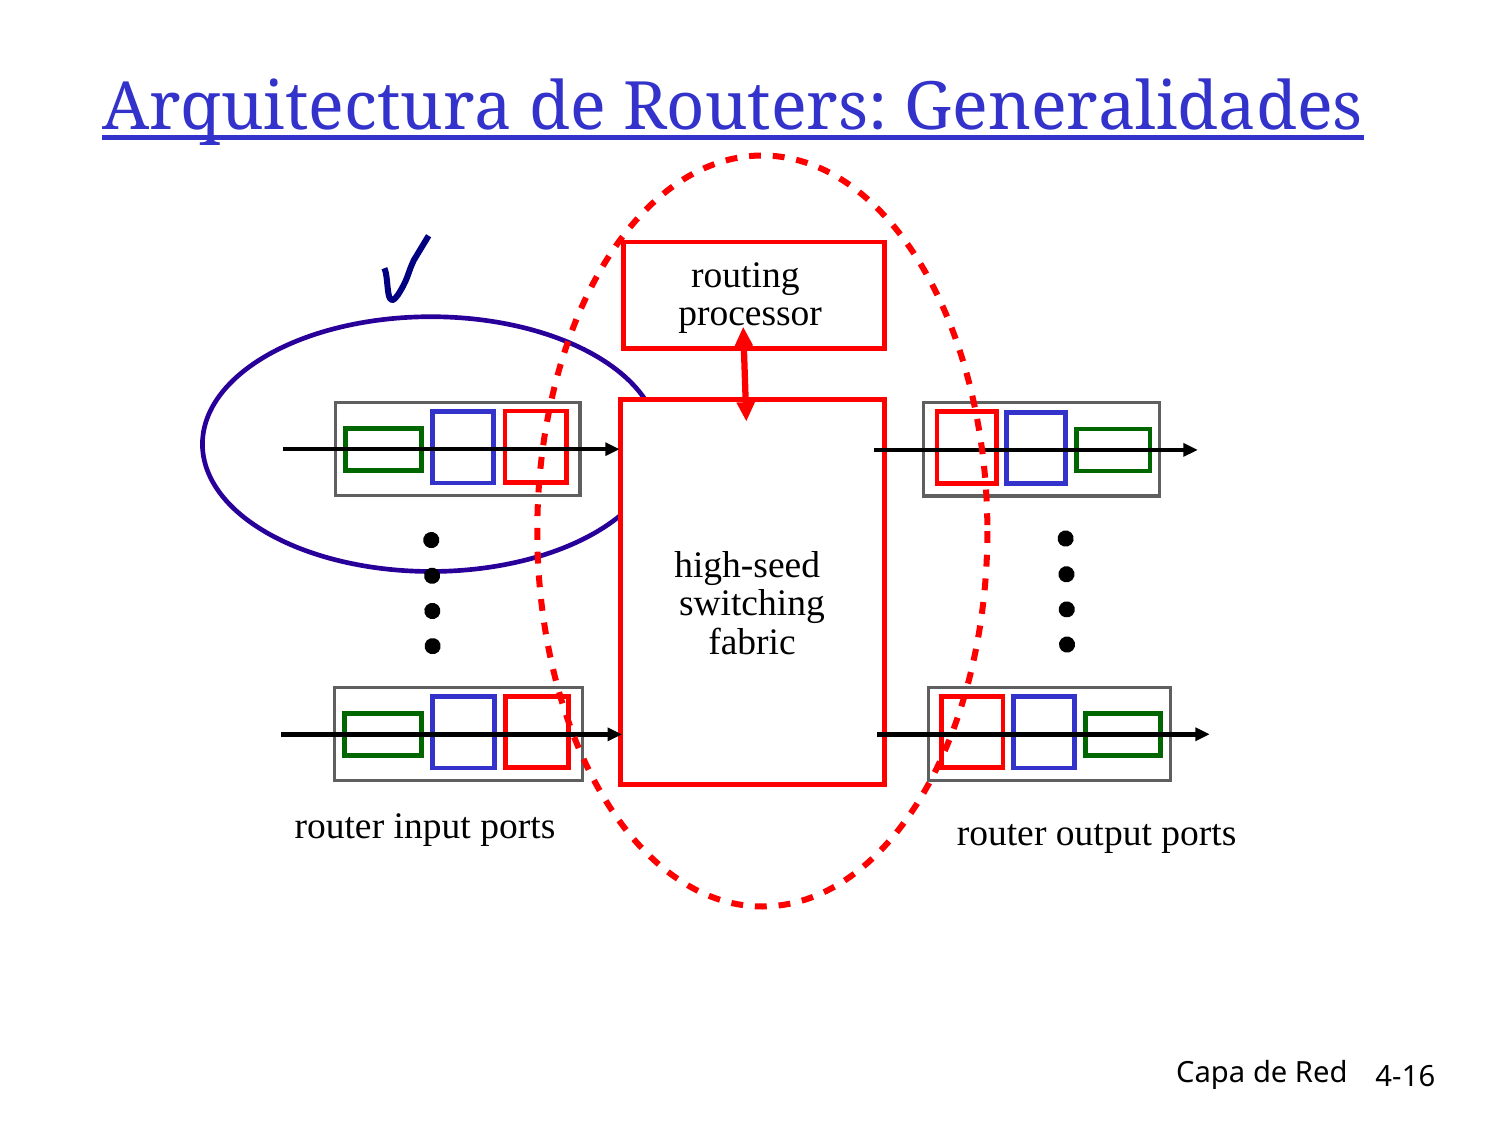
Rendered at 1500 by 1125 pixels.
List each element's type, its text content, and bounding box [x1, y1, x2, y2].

text_box [1058, 531, 1073, 546]
text_box [923, 452, 1160, 496]
text_box [334, 737, 583, 781]
text_box [335, 451, 580, 496]
text_box [425, 639, 440, 654]
text_box routing processor [663, 248, 837, 341]
text_box [335, 402, 580, 447]
text_box router output ports [942, 800, 1252, 861]
text_box [424, 532, 439, 548]
text_box [425, 568, 440, 583]
text_box router input ports [279, 793, 571, 854]
text_box [923, 402, 1160, 448]
text_box [928, 687, 1171, 732]
text_box [623, 242, 885, 349]
text_box [334, 687, 583, 732]
text_box [1059, 602, 1074, 617]
title Arquitectura de Routers: Generalidades [87, 23, 1426, 188]
text_box high-seed switching fabric [659, 539, 845, 670]
text_box [425, 603, 440, 619]
text_box [1059, 567, 1074, 582]
text_box [928, 737, 1171, 781]
text_box [1059, 637, 1075, 652]
text_box [620, 399, 885, 785]
